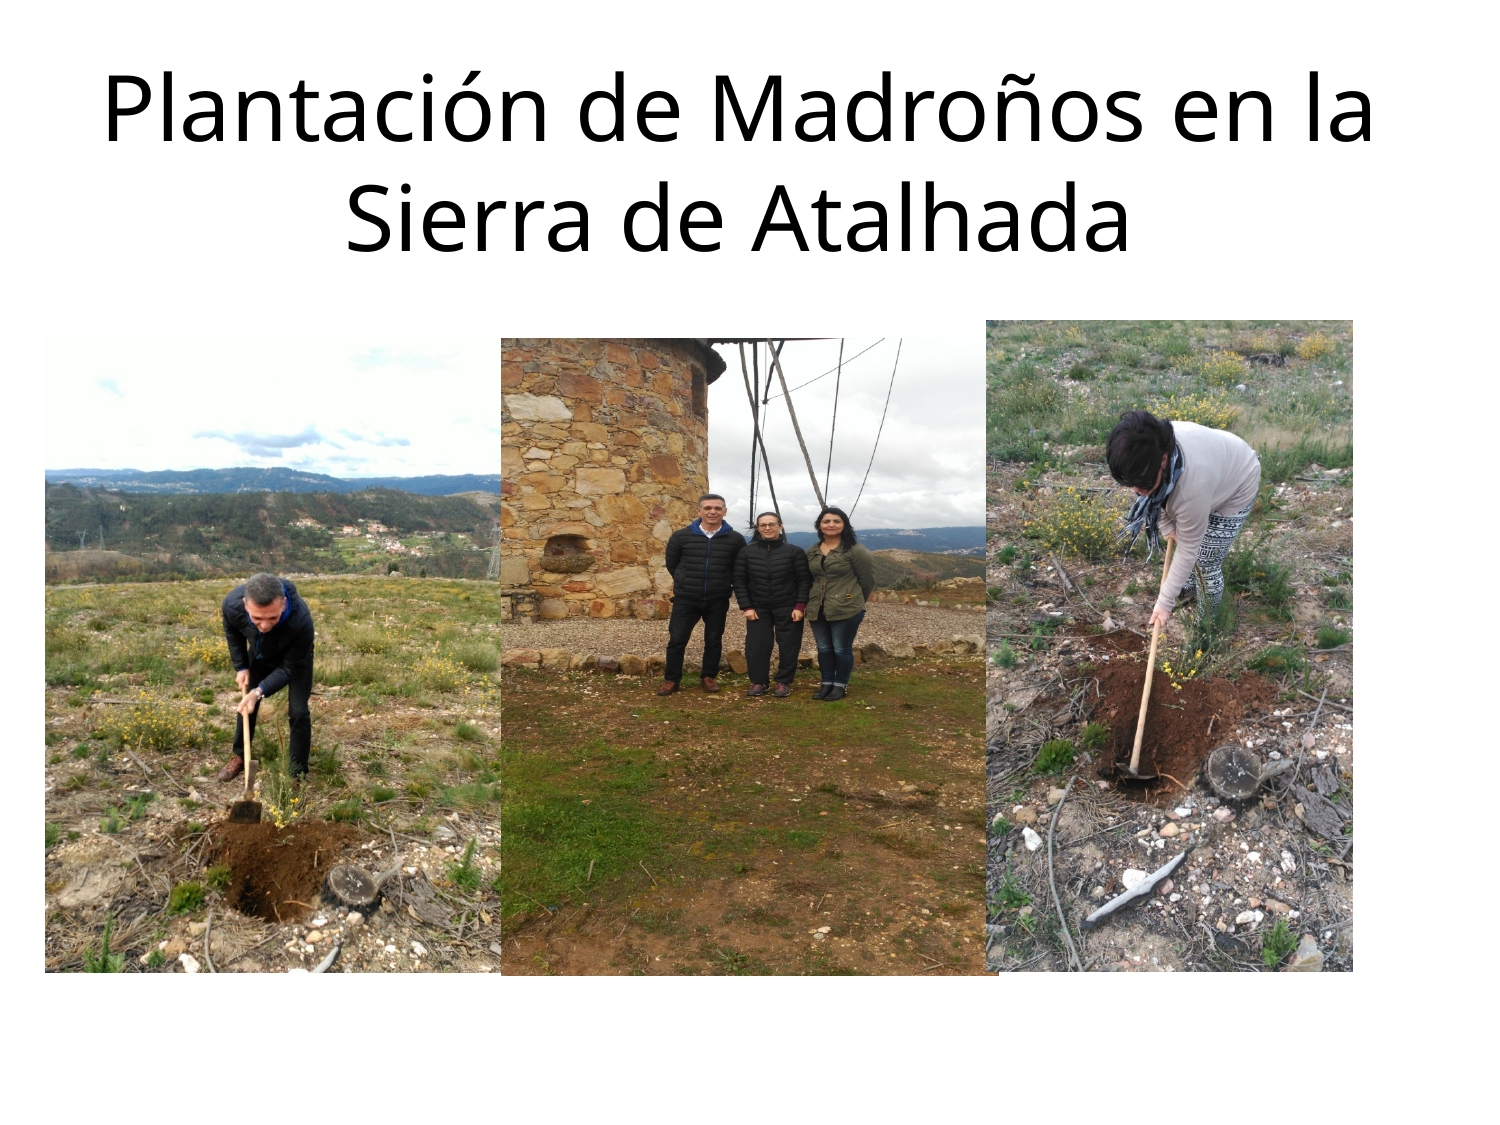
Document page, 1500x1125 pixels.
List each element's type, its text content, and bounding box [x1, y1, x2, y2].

picture [45, 320, 1353, 976]
title Plantación de Madroños en la Sierra de Atalhada [64, 42, 1415, 231]
